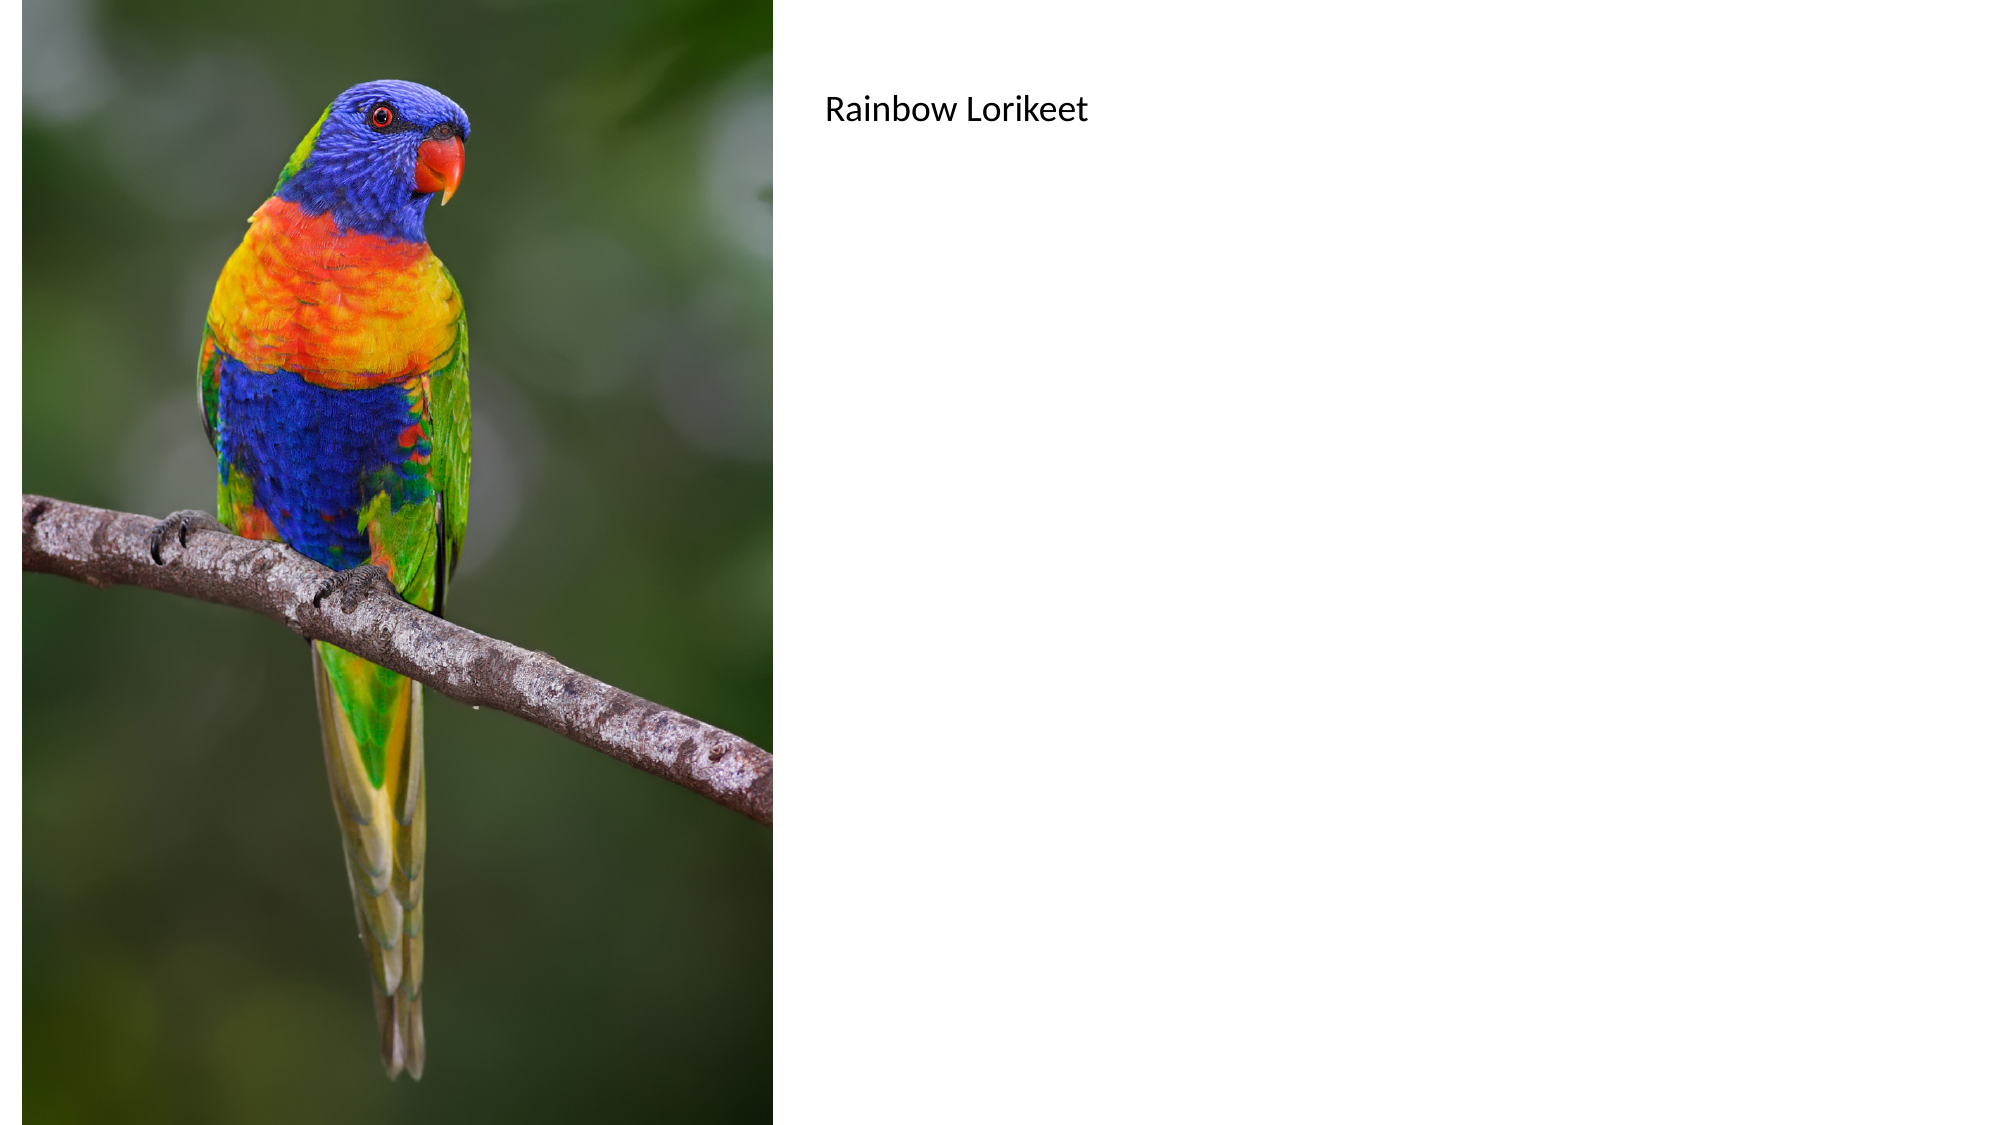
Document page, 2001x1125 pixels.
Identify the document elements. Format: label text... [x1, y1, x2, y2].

text_box Rainbow Lorikeet [810, 76, 1579, 137]
picture [22, 0, 773, 1125]
